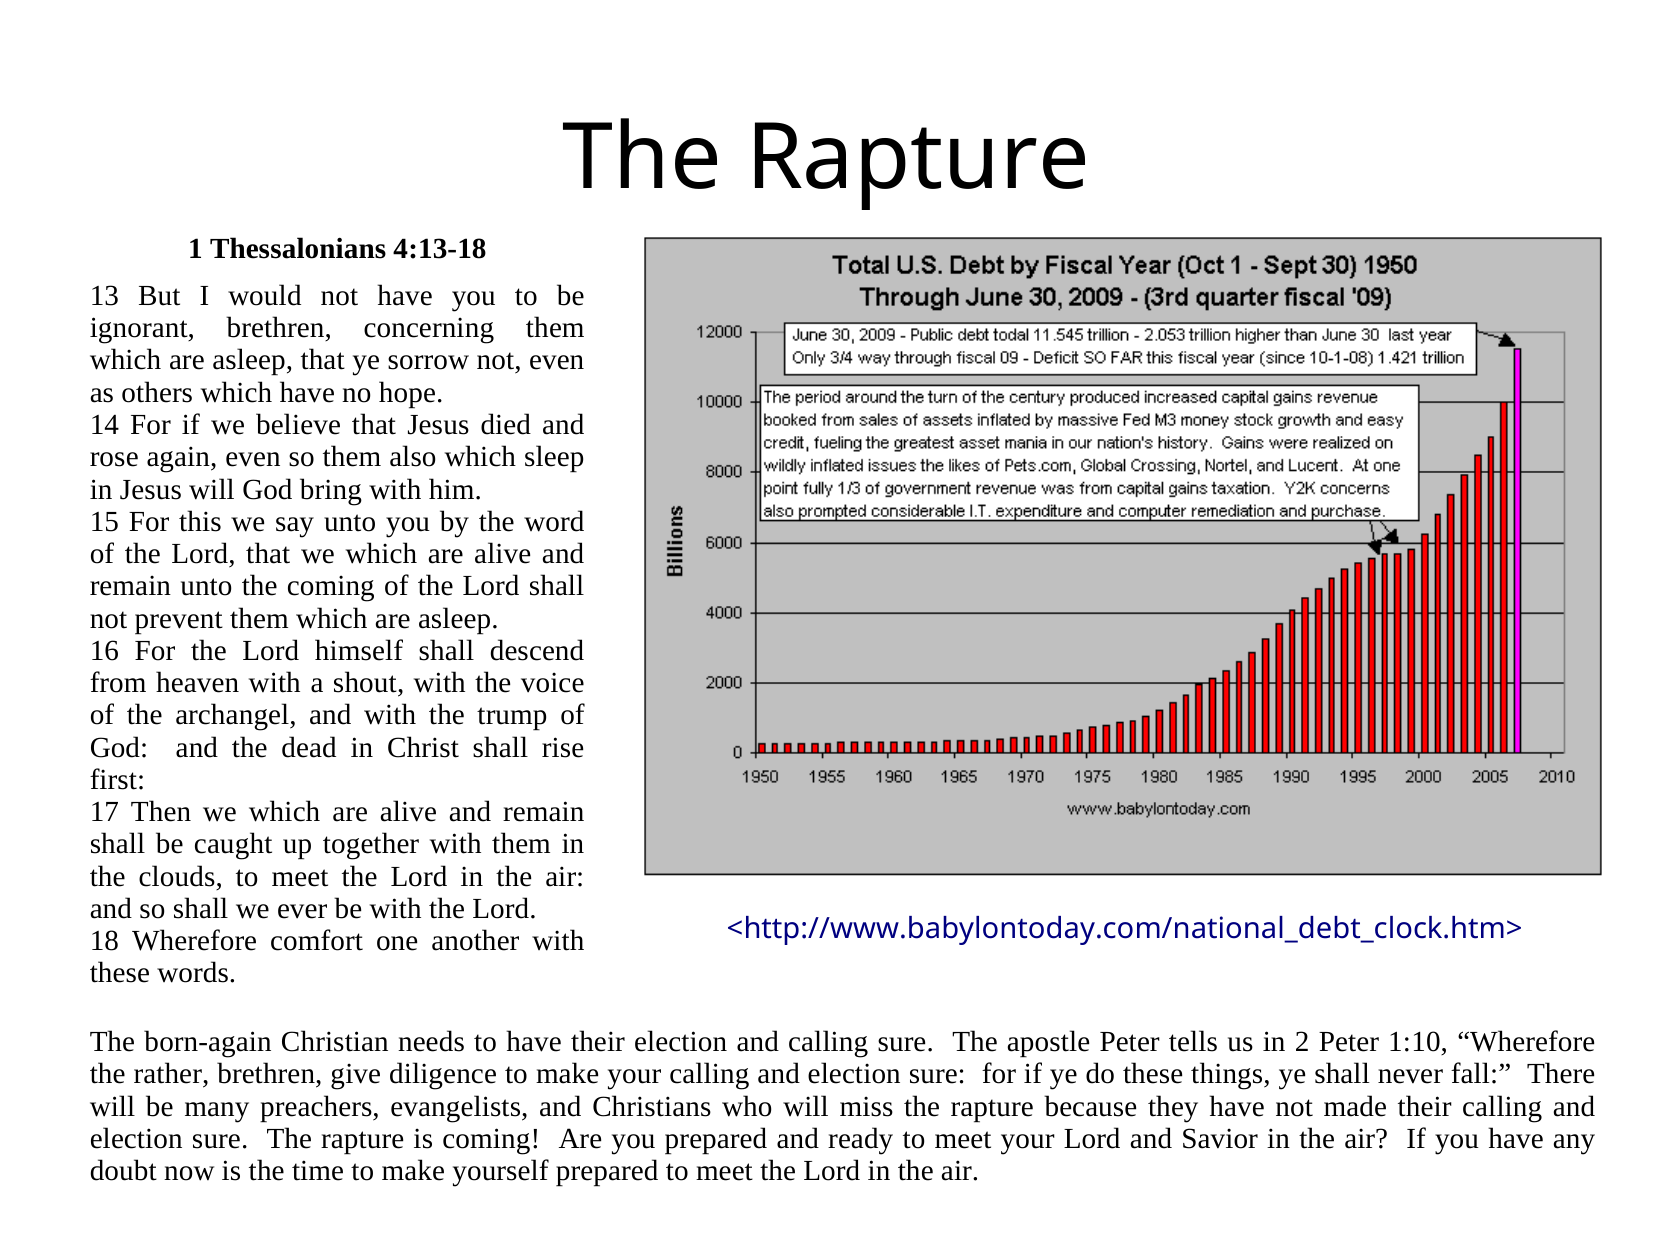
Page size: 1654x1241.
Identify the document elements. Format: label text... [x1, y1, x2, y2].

title The Rapture [82, 49, 1571, 257]
text_box The born-again Christian needs to have their election and calling sure. The apostle Peter tells us in 2 Peter 1:10, “Wherefore the rather, brethren, give diligence to make your calling and election sure: for if ye do these things, ye shall never fall:” There will be many preachers, evangelists, and Christians who will miss the rapture because they have not made their calling and election sure. The rapture is coming! Are you prepared and ready to meet your Lord and Savior in the air? If you have any doubt now is the time to make yourself prepared to meet the Lord in the air. [75, 1018, 1613, 1195]
text_box <http://www.babylontoday.com/national_debt_clock.htm> [637, 900, 1613, 951]
text_box 1 Thessalonians 4:13-18 13 But I would not have you to be ignorant, brethren, concerning them which are asleep, that ye sorrow not, even as others which have no hope. 14 For if we believe that Jesus died and rose again, even so them also which sleep in Jesus will God bring with him. 15 For this we say unto you by the word of the Lord, that we which are alive and remain unto the coming of the Lord shall not prevent them which are asleep. 16 For the Lord himself shall descend from heaven with a shout, with the voice of the archangel, and with the trump of God: and the dead in Christ shall rise first: 17 Then we which are alive and remain shall be caught up together with them in the clouds, to meet the Lord in the air: and so shall we ever be with the Lord. 18 Wherefore comfort one another with these words. [75, 225, 601, 997]
picture [637, 230, 1611, 883]
